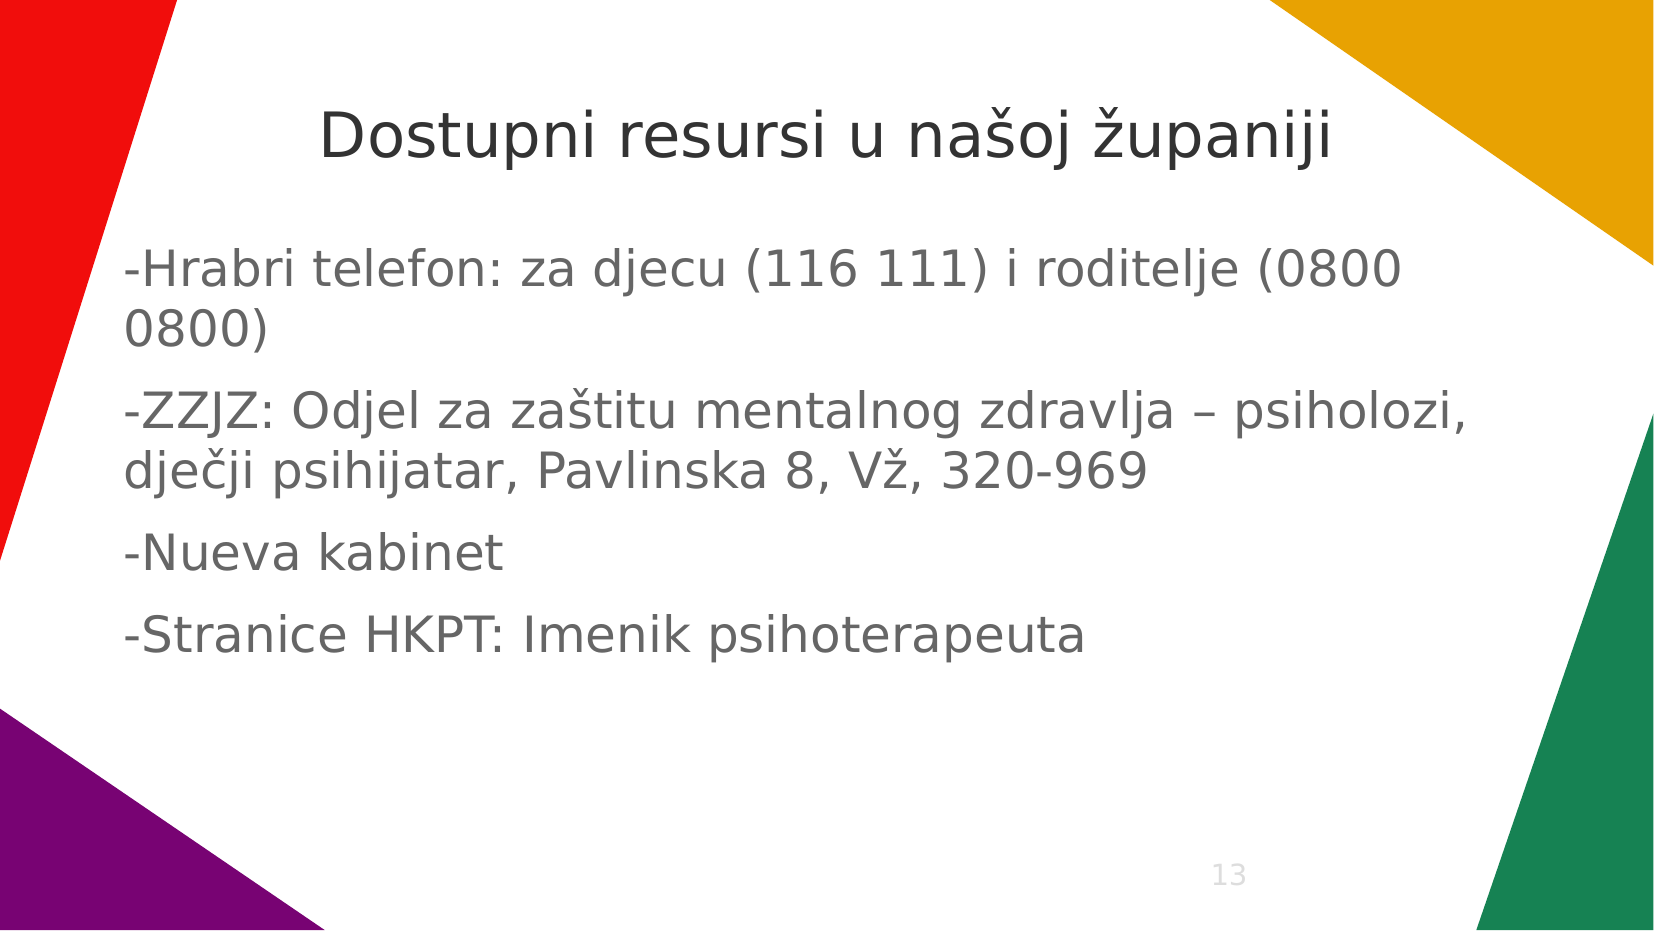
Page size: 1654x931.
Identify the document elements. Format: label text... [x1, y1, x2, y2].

title Dostupni resursi u našoj županiji [118, 59, 1536, 207]
text_box [1210, 856, 1595, 916]
list -Hrabri telefon: za djecu (116 111) i roditelje (0800 0800) -ZZJZ: Odjel za zaštitu mentalnog zdravlja – psiholozi, dječji psihijatar, Pavlinska 8, Vž, 320-969 -Nueva kabinet -Stranice HKPT: Imenik psihoterapeuta [124, 236, 1542, 827]
